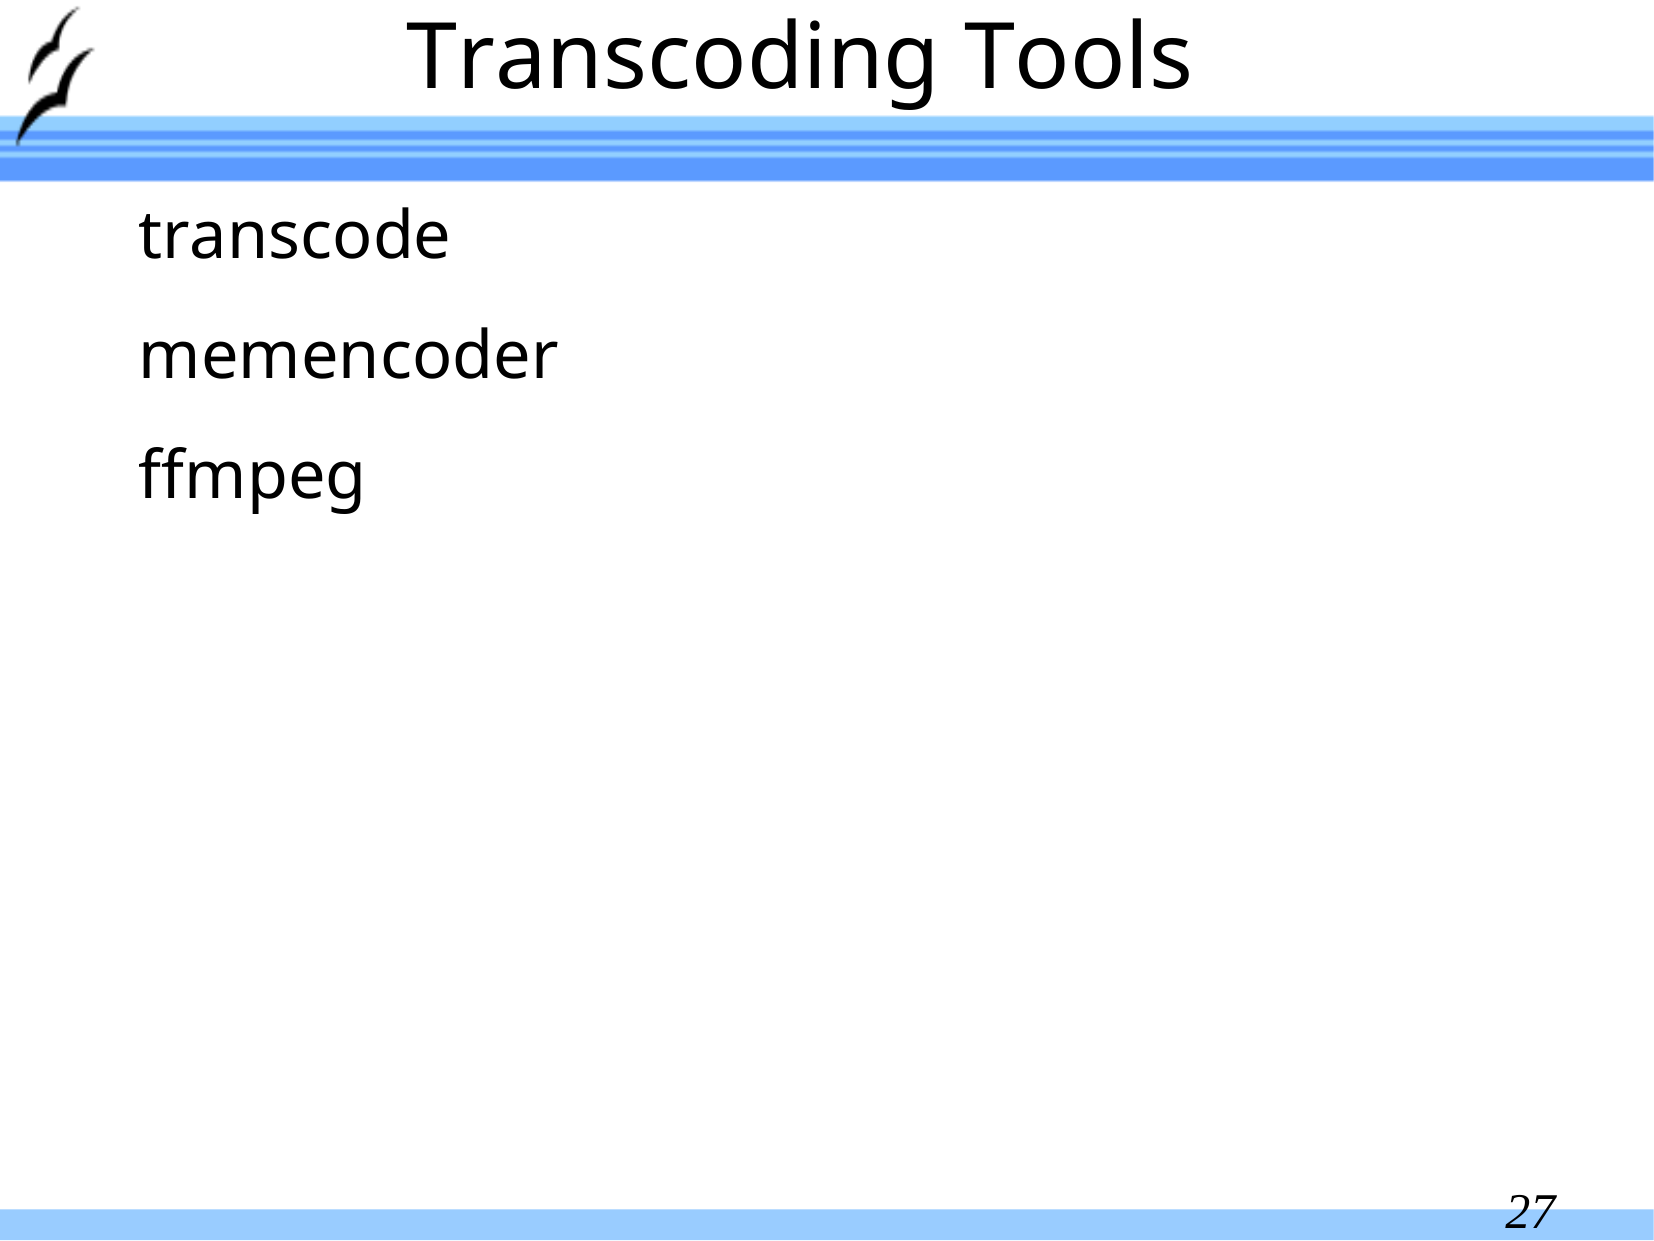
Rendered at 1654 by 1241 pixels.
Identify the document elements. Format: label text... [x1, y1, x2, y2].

picture [0, 0, 1654, 188]
list transcode memencoder ffmpeg [120, 187, 1533, 1195]
title Transcoding Tools [94, 0, 1507, 121]
